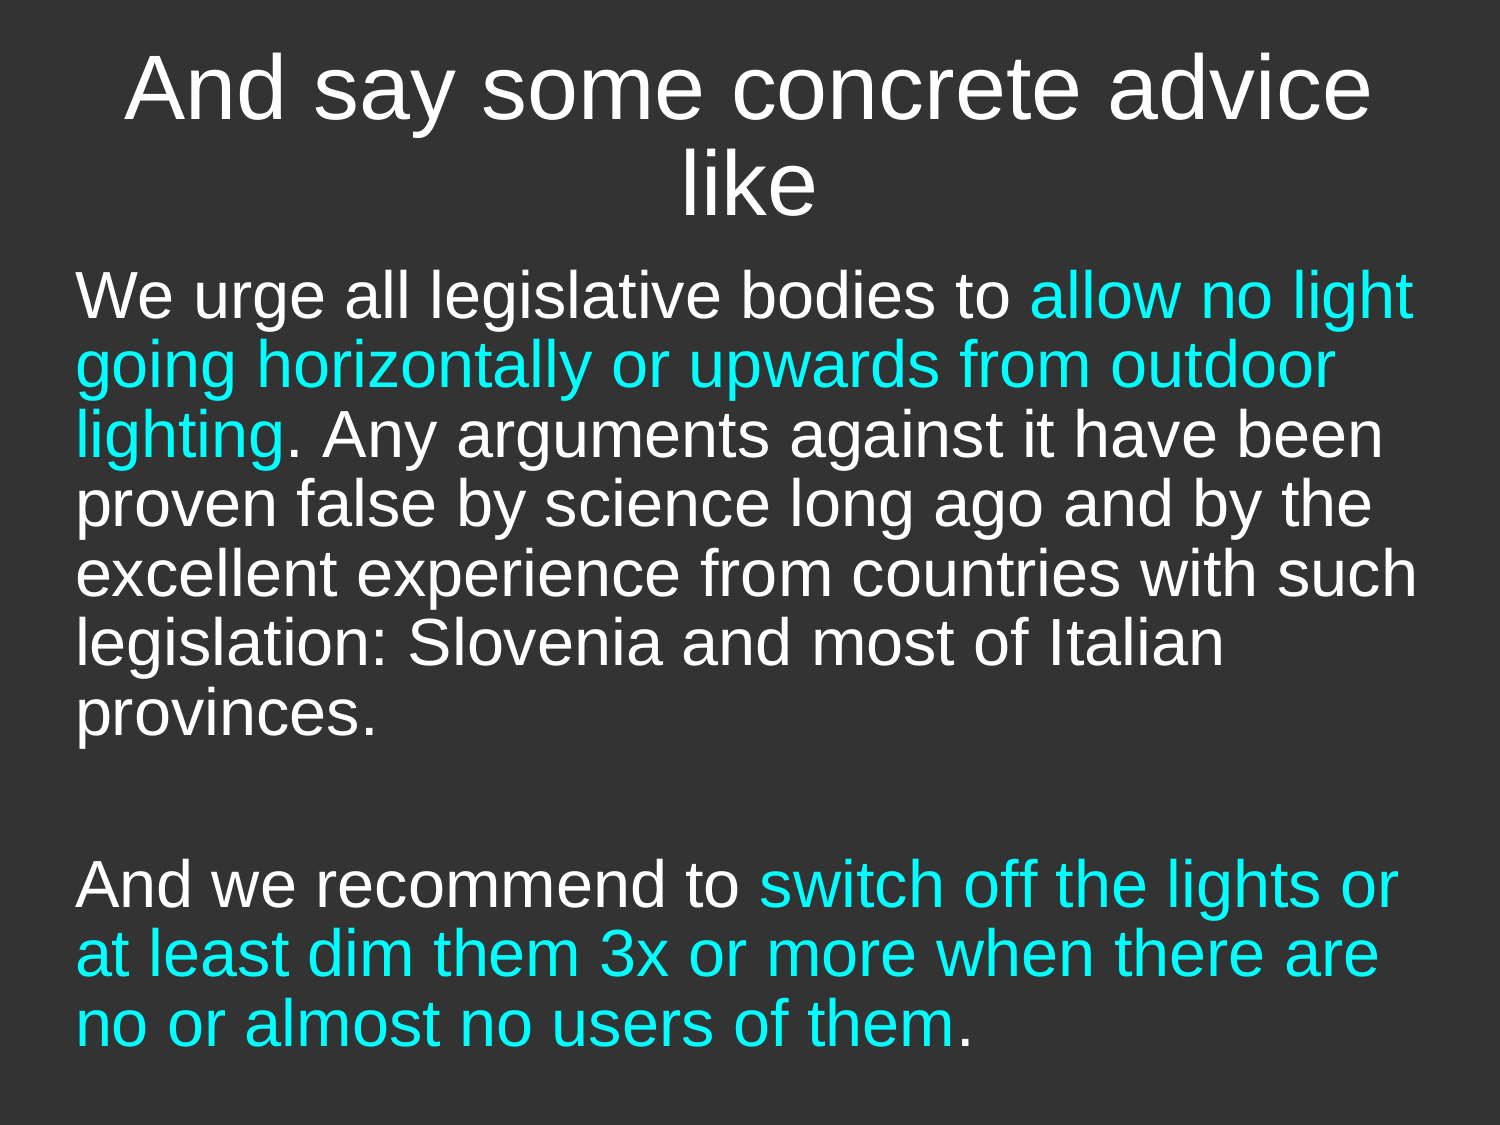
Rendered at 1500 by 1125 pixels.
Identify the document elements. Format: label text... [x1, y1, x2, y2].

list We urge all legislative bodies to allow no light going horizontally or upwards from outdoor lighting. Any arguments against it have been proven false by science long ago and by the excellent experience from countries with such legislation: Slovenia and most of Italian provinces. And we recommend to switch off the lights or at least dim them 3x or more when there are no or almost no users of them. [75, 262, 1425, 1066]
title And say some concrete advice like [75, 21, 1425, 257]
